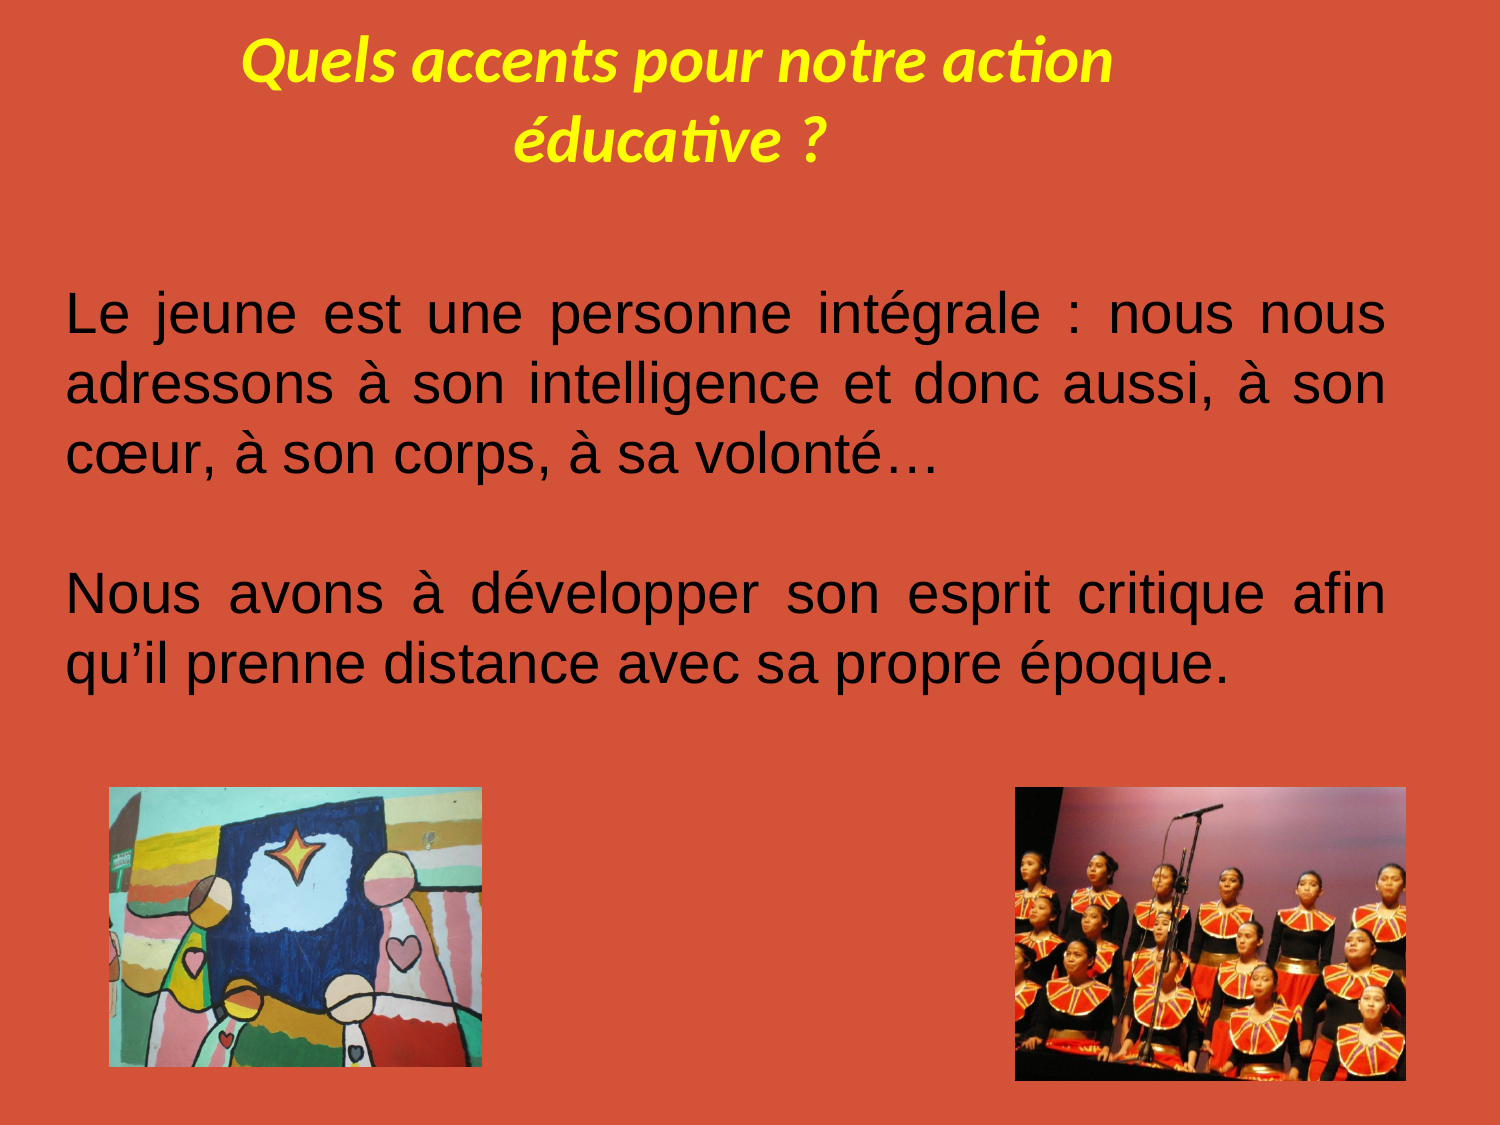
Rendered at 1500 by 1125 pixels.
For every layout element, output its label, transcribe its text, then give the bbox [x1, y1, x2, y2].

text_box Quels accents pour notre action éducative ? [87, 8, 1270, 184]
picture [109, 787, 482, 1067]
text_box Le jeune est une personne intégrale : nous nous adressons à son intelligence et donc aussi, à son cœur, à son corps, à sa volonté… Nous avons à développer son esprit critique afin qu’il prenne distance avec sa propre époque. [50, 267, 1404, 863]
picture [1015, 787, 1406, 1081]
